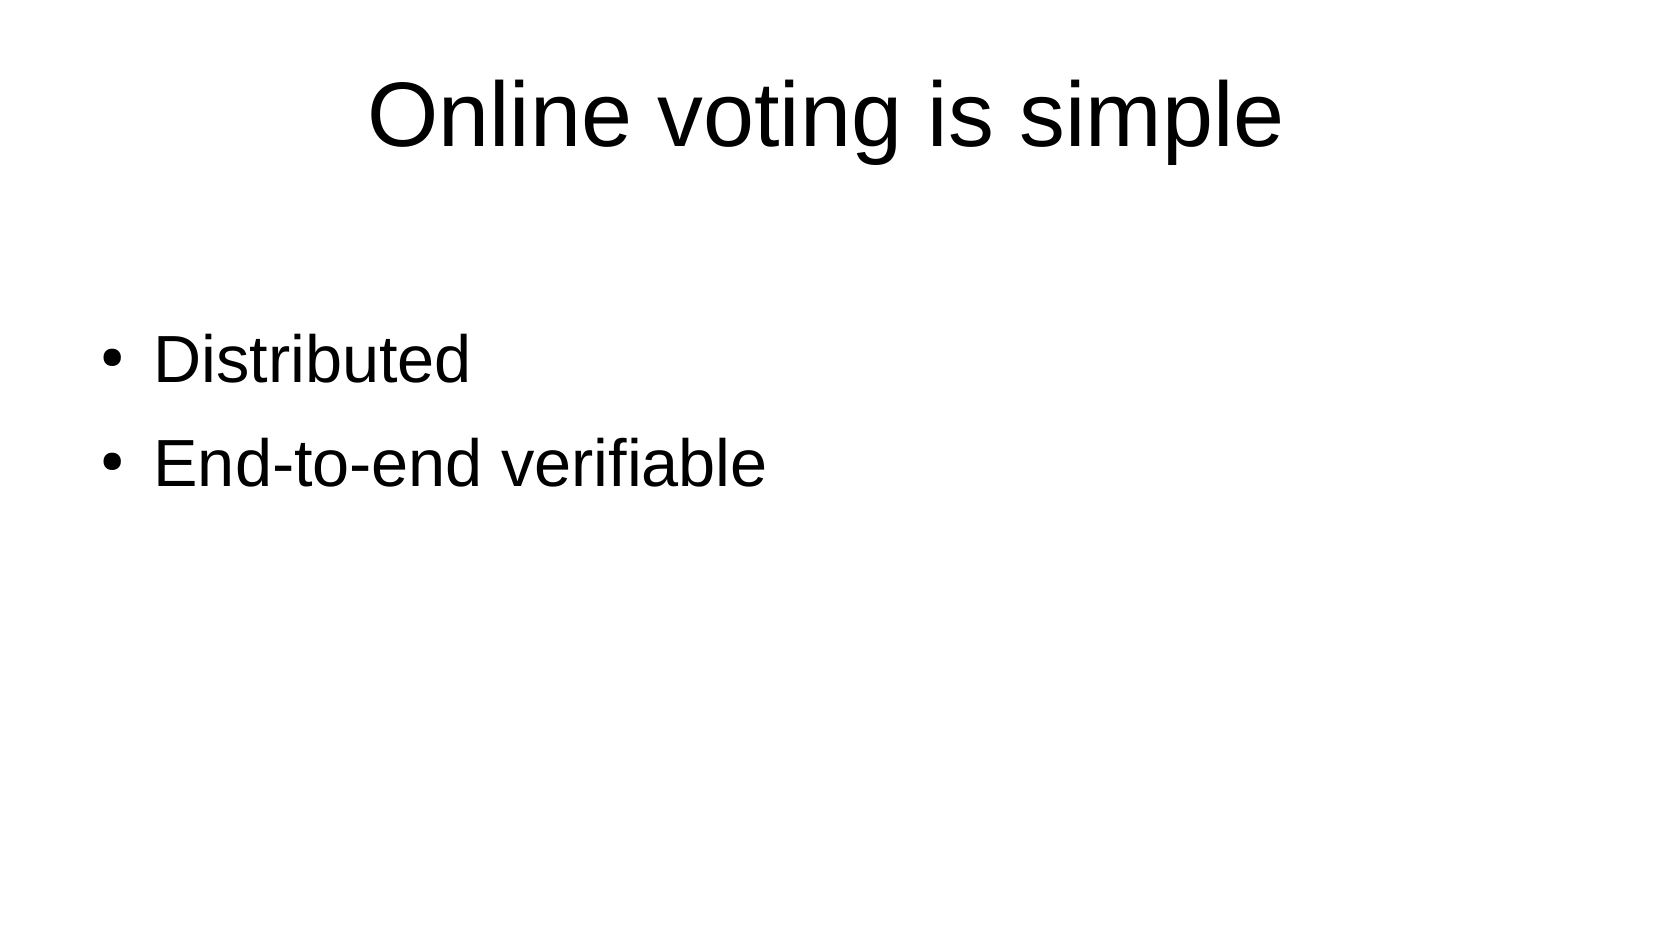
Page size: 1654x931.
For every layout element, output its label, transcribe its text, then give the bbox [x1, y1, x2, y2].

title Online voting is simple [82, 37, 1571, 193]
list Distributed End-to-end verifiable [82, 217, 1571, 758]
